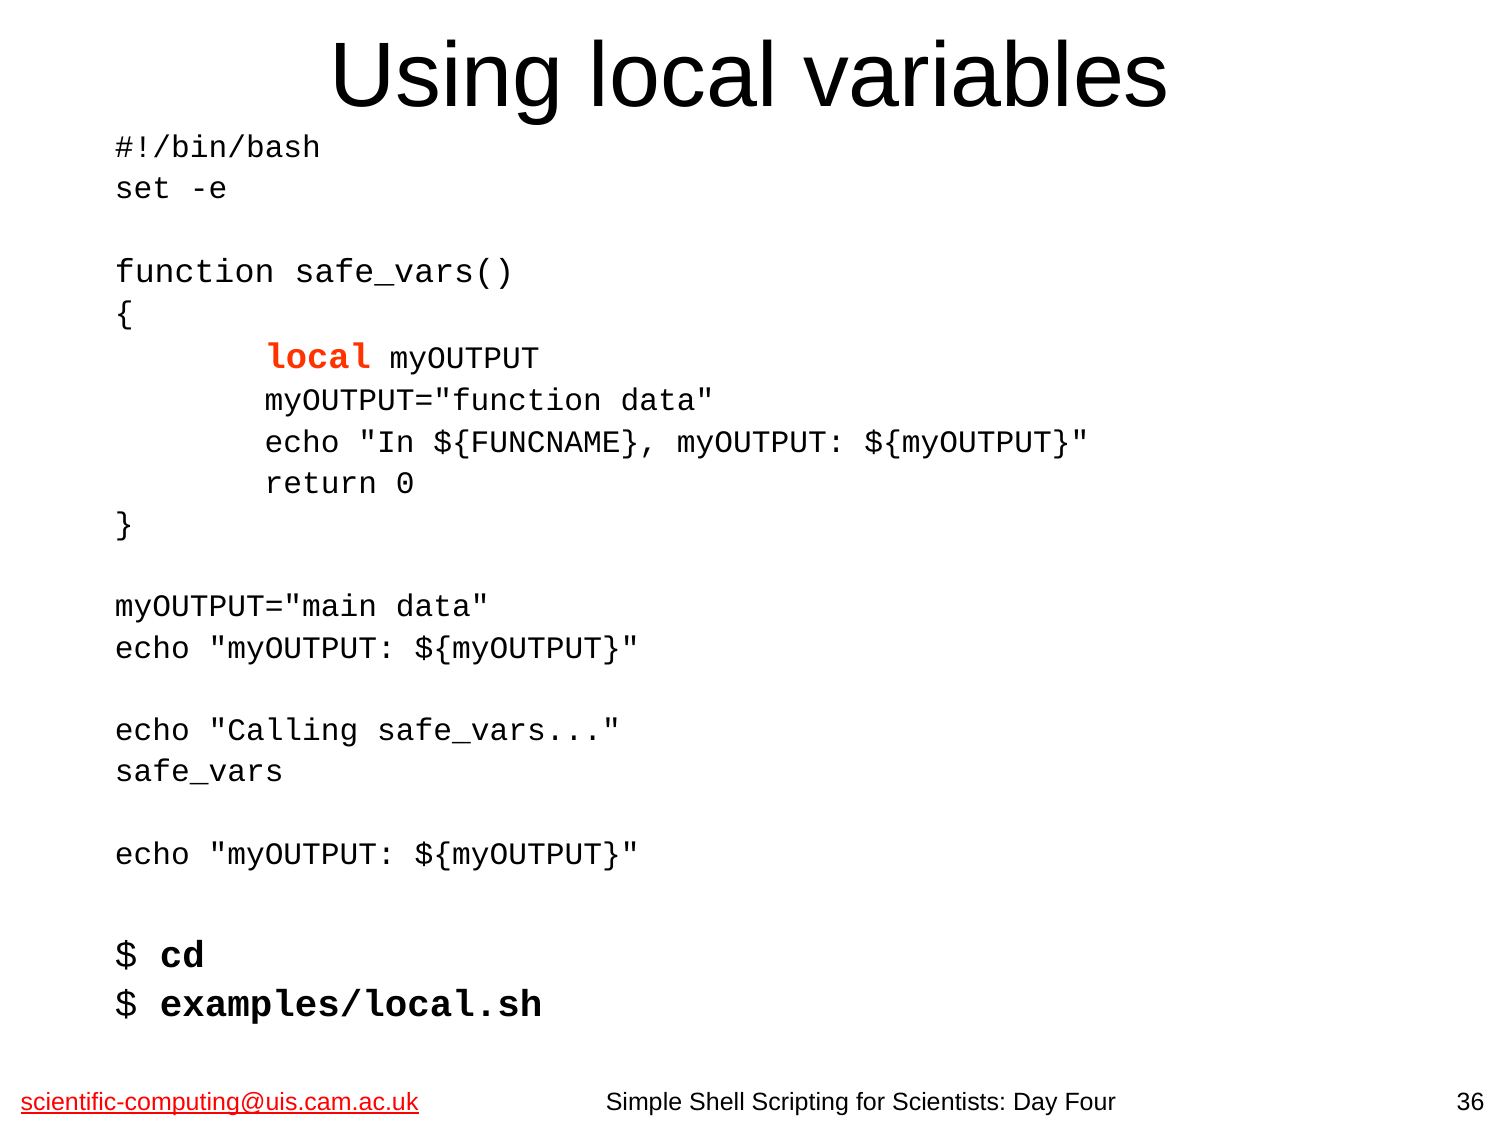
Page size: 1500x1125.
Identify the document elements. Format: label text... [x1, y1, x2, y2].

list #!/bin/bash set -e function safe_vars() { local myOUTPUT myOUTPUT="function data" echo "In ${FUNCNAME}, myOUTPUT: ${myOUTPUT}" return 0 } myOUTPUT="main data" echo "myOUTPUT: ${myOUTPUT}" echo "Calling safe_vars..." safe_vars echo "myOUTPUT: ${myOUTPUT}" $ cd $ examples/local.sh [99, 123, 1401, 1036]
title Using local variables [112, 15, 1388, 123]
